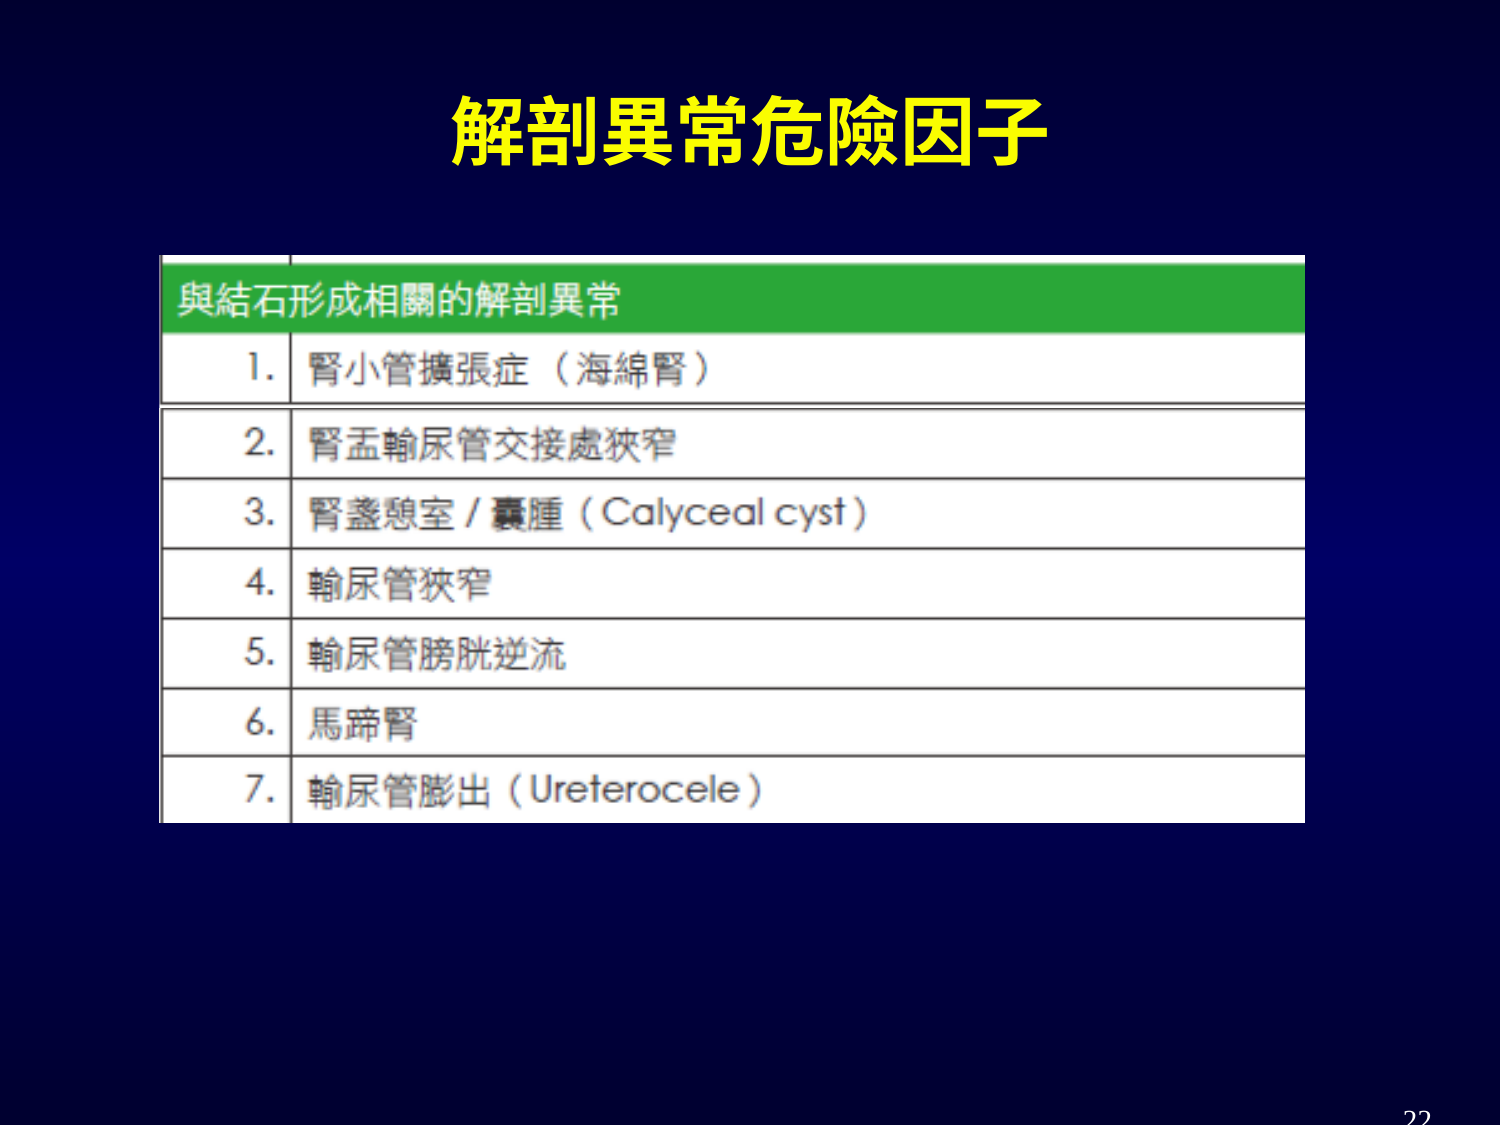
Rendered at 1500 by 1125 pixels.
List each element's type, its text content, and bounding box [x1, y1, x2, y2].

title 解剖異常危險因子 [112, 62, 1388, 197]
picture [159, 255, 1305, 823]
text_box [1387, 1093, 1491, 1118]
